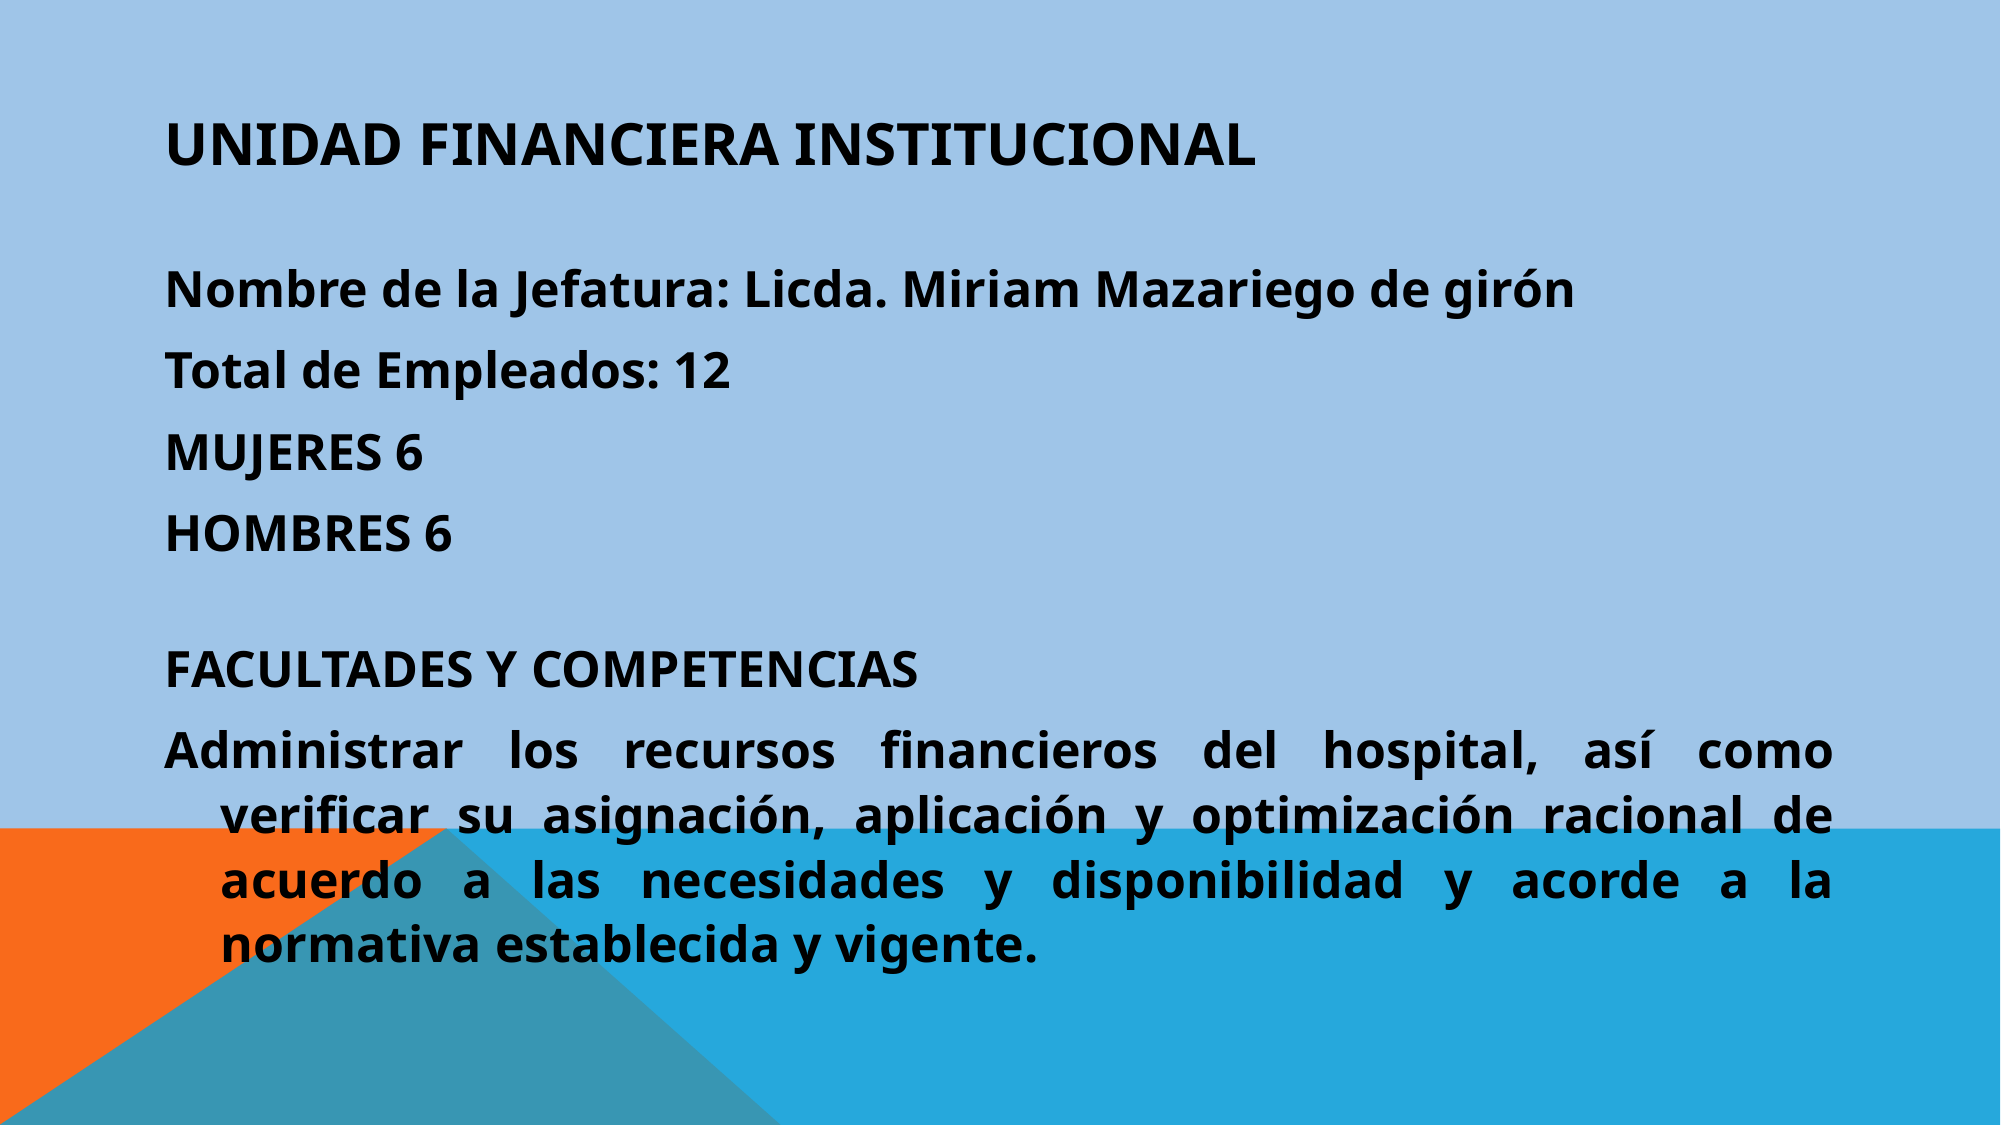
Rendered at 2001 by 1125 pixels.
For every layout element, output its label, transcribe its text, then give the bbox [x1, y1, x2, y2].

text_box UNIDAD FINANCIERA INSTITUCIONAL [149, 99, 1850, 244]
text_box Nombre de la Jefatura: Licda. Miriam Mazariego de girón Total de Empleados: 12 MUJERES 6 HOMBRES 6 FACULTADES Y COMPETENCIAS Administrar los recursos financieros del hospital, así como verificar su asignación, aplicación y optimización racional de acuerdo a las necesidades y disponibilidad y acorde a la normativa establecida y vigente. [149, 244, 1850, 956]
